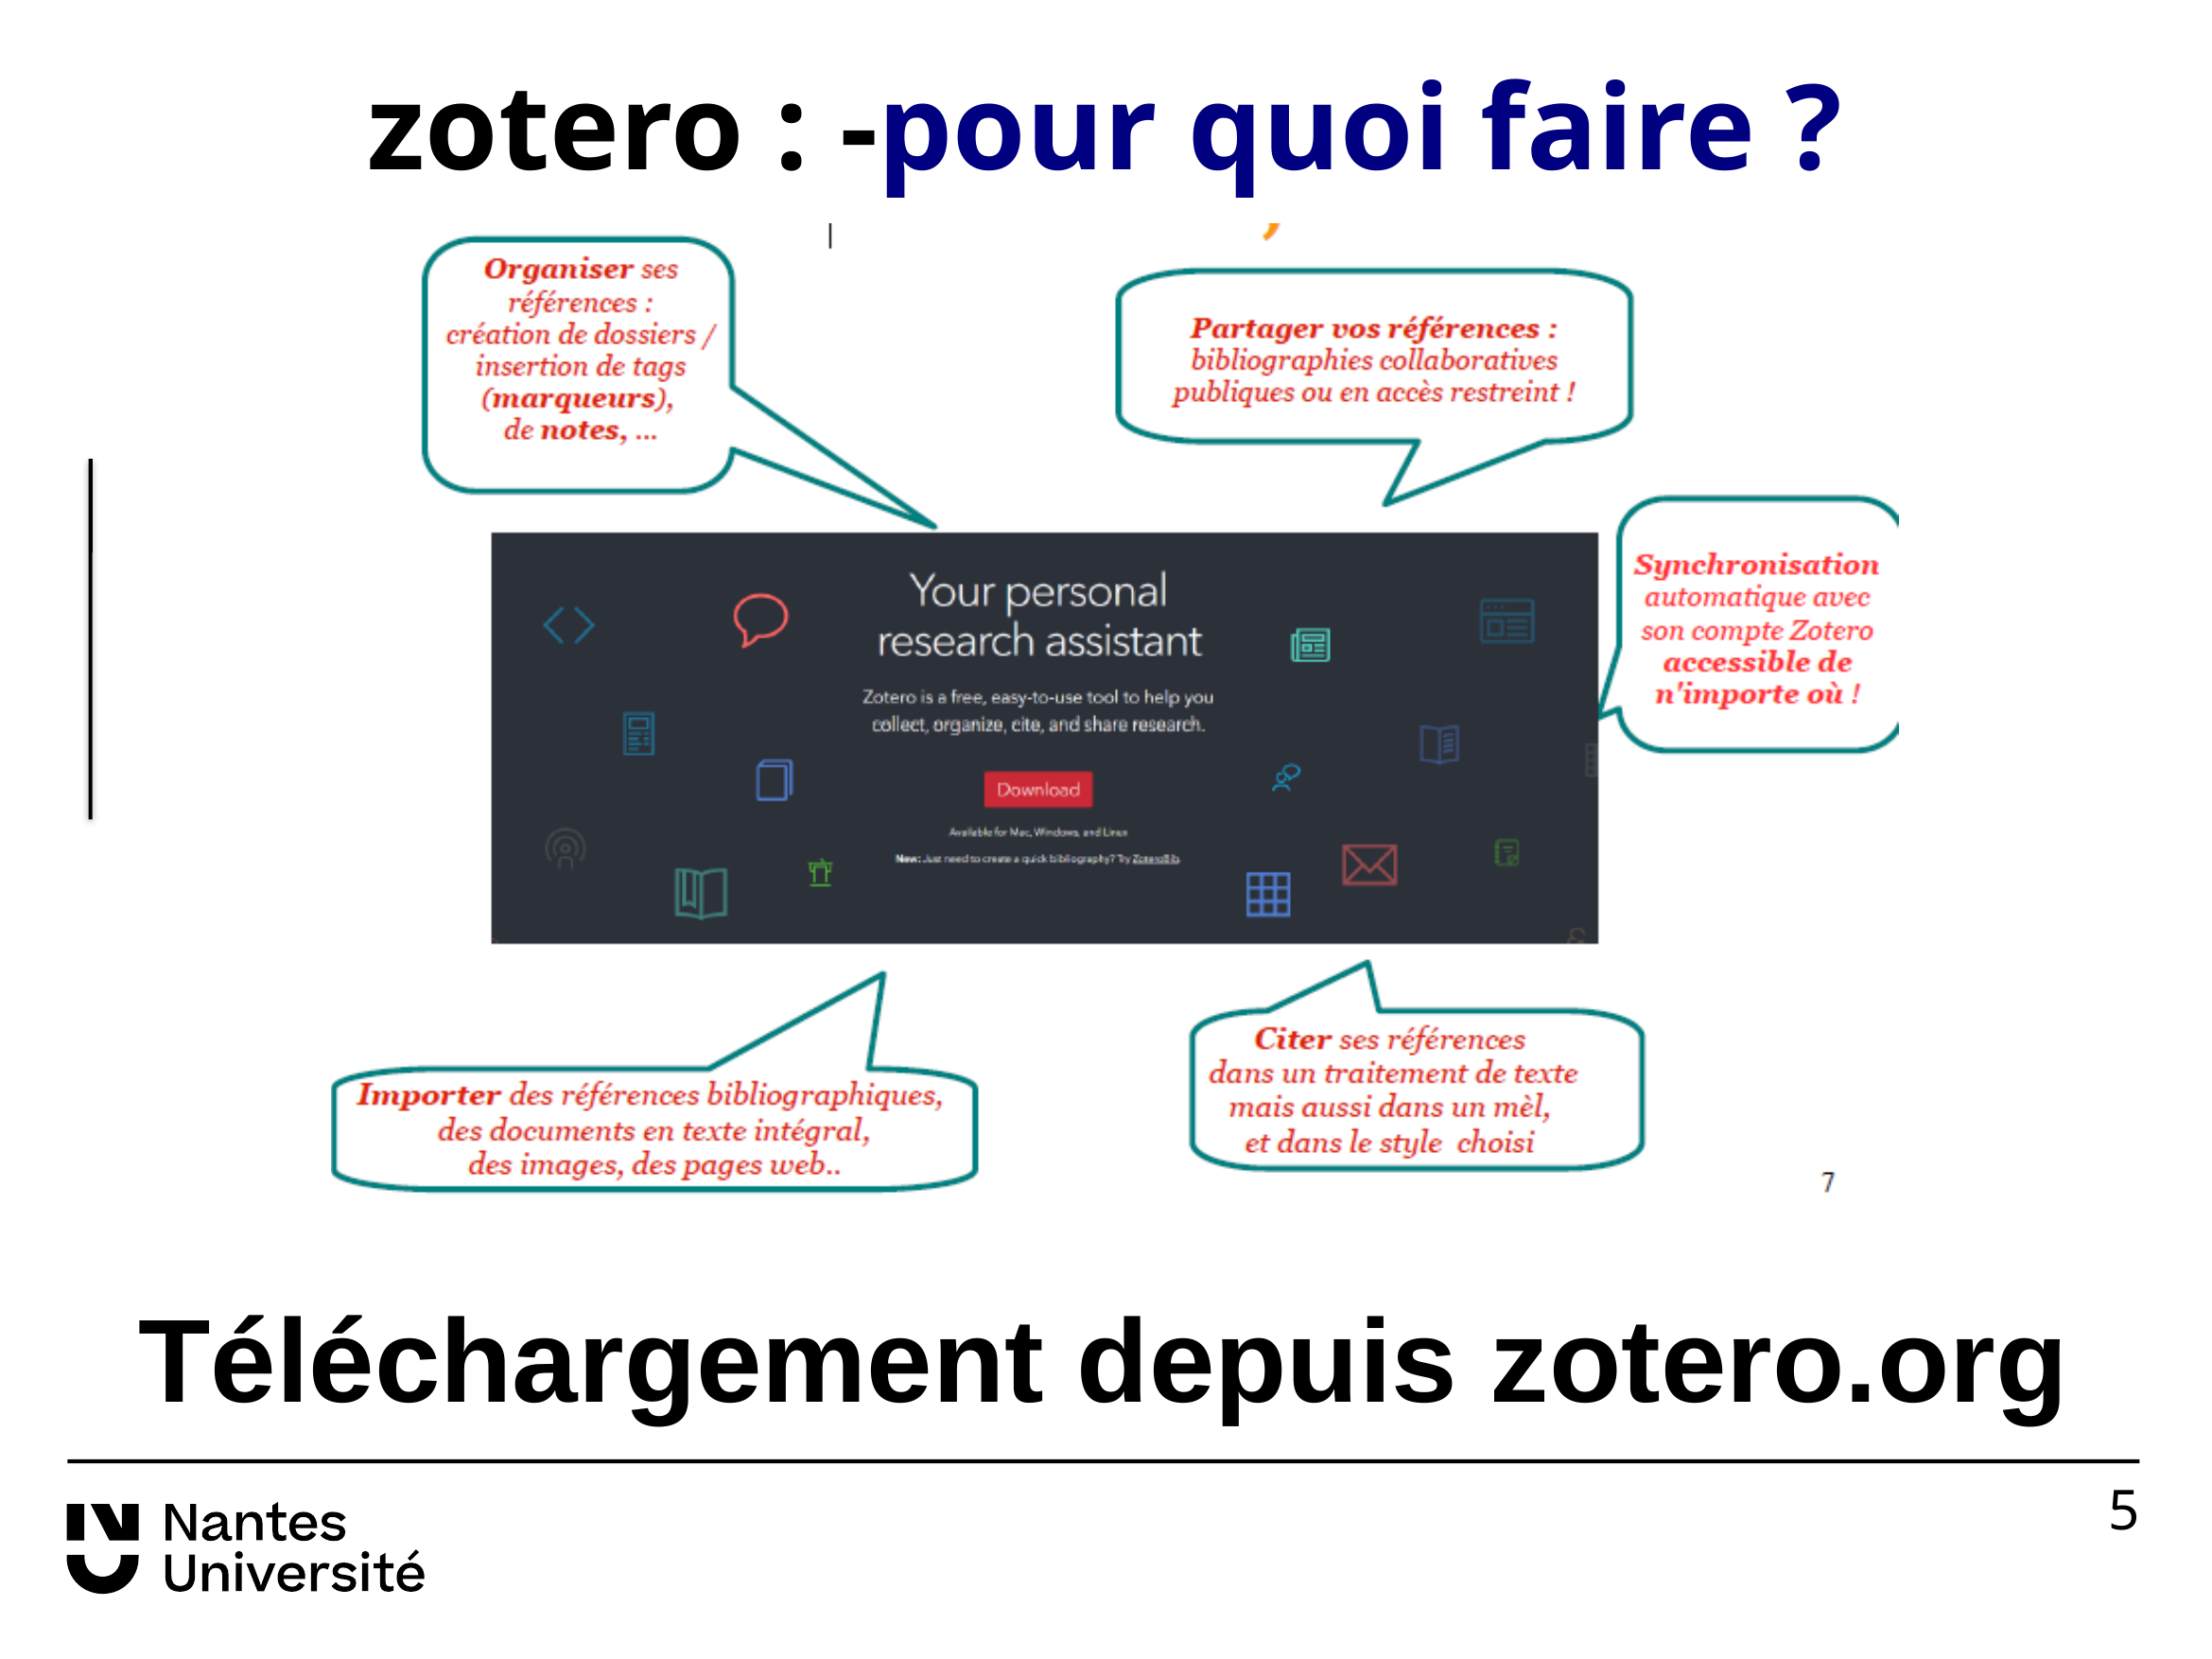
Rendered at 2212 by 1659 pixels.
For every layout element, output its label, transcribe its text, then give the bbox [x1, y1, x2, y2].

slide_number <numéro> [1815, 1478, 2140, 1546]
picture [331, 223, 1899, 759]
text_box Téléchargement depuis zotero.org [124, 759, 2091, 1435]
title zotero : -pour quoi faire ? [110, 0, 2101, 725]
